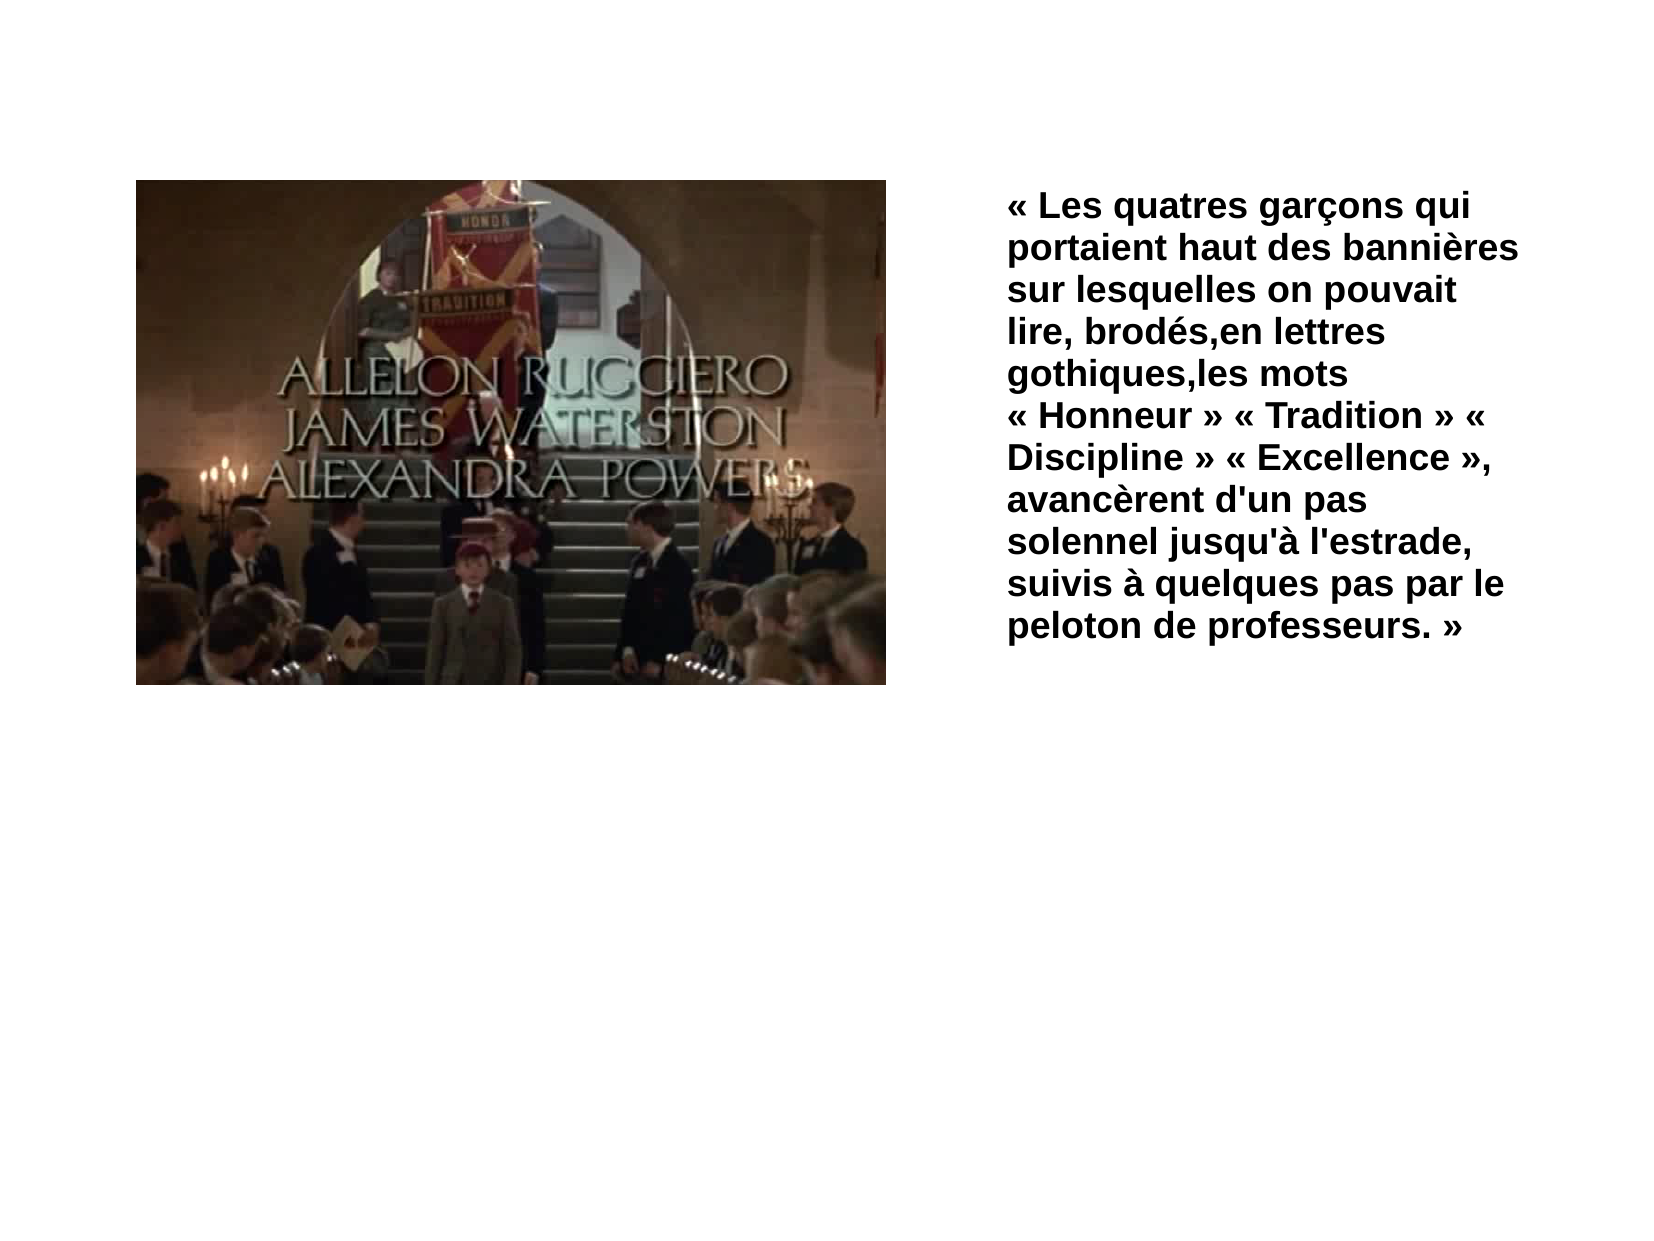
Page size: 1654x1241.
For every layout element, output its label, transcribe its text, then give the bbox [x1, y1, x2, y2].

picture [136, 180, 886, 686]
text_box « Les quatres garçons qui portaient haut des bannières sur lesquelles on pouvait lire, brodés,en lettres gothiques,les mots « Honneur » « Tradition » « Discipline » « Excellence », avancèrent d'un pas solennel jusqu'à l'estrade, suivis à quelques pas par le peloton de professeurs. » [992, 177, 1536, 668]
